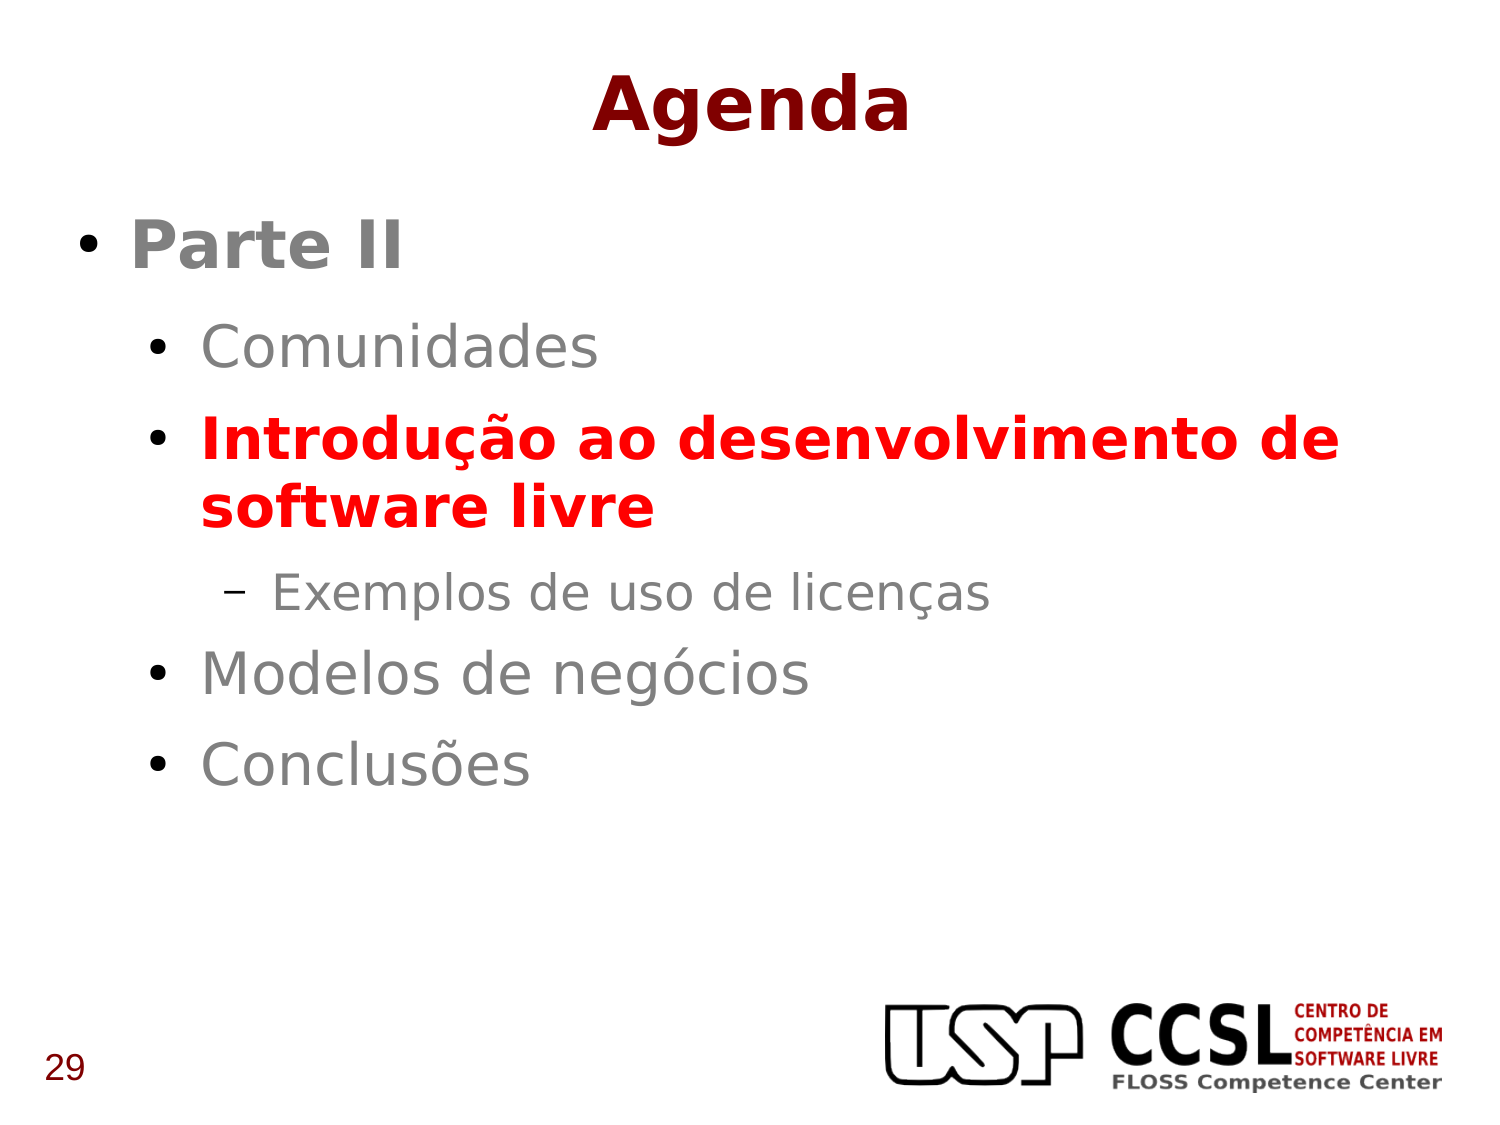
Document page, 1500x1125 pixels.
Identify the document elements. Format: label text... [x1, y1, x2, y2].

title Agenda [59, 29, 1447, 180]
list Parte II Comunidades Introdução ao desenvolvimento de software livre Exemplos de uso de licenças Modelos de negócios Conclusões [59, 206, 1447, 950]
picture [885, 1003, 1442, 1093]
